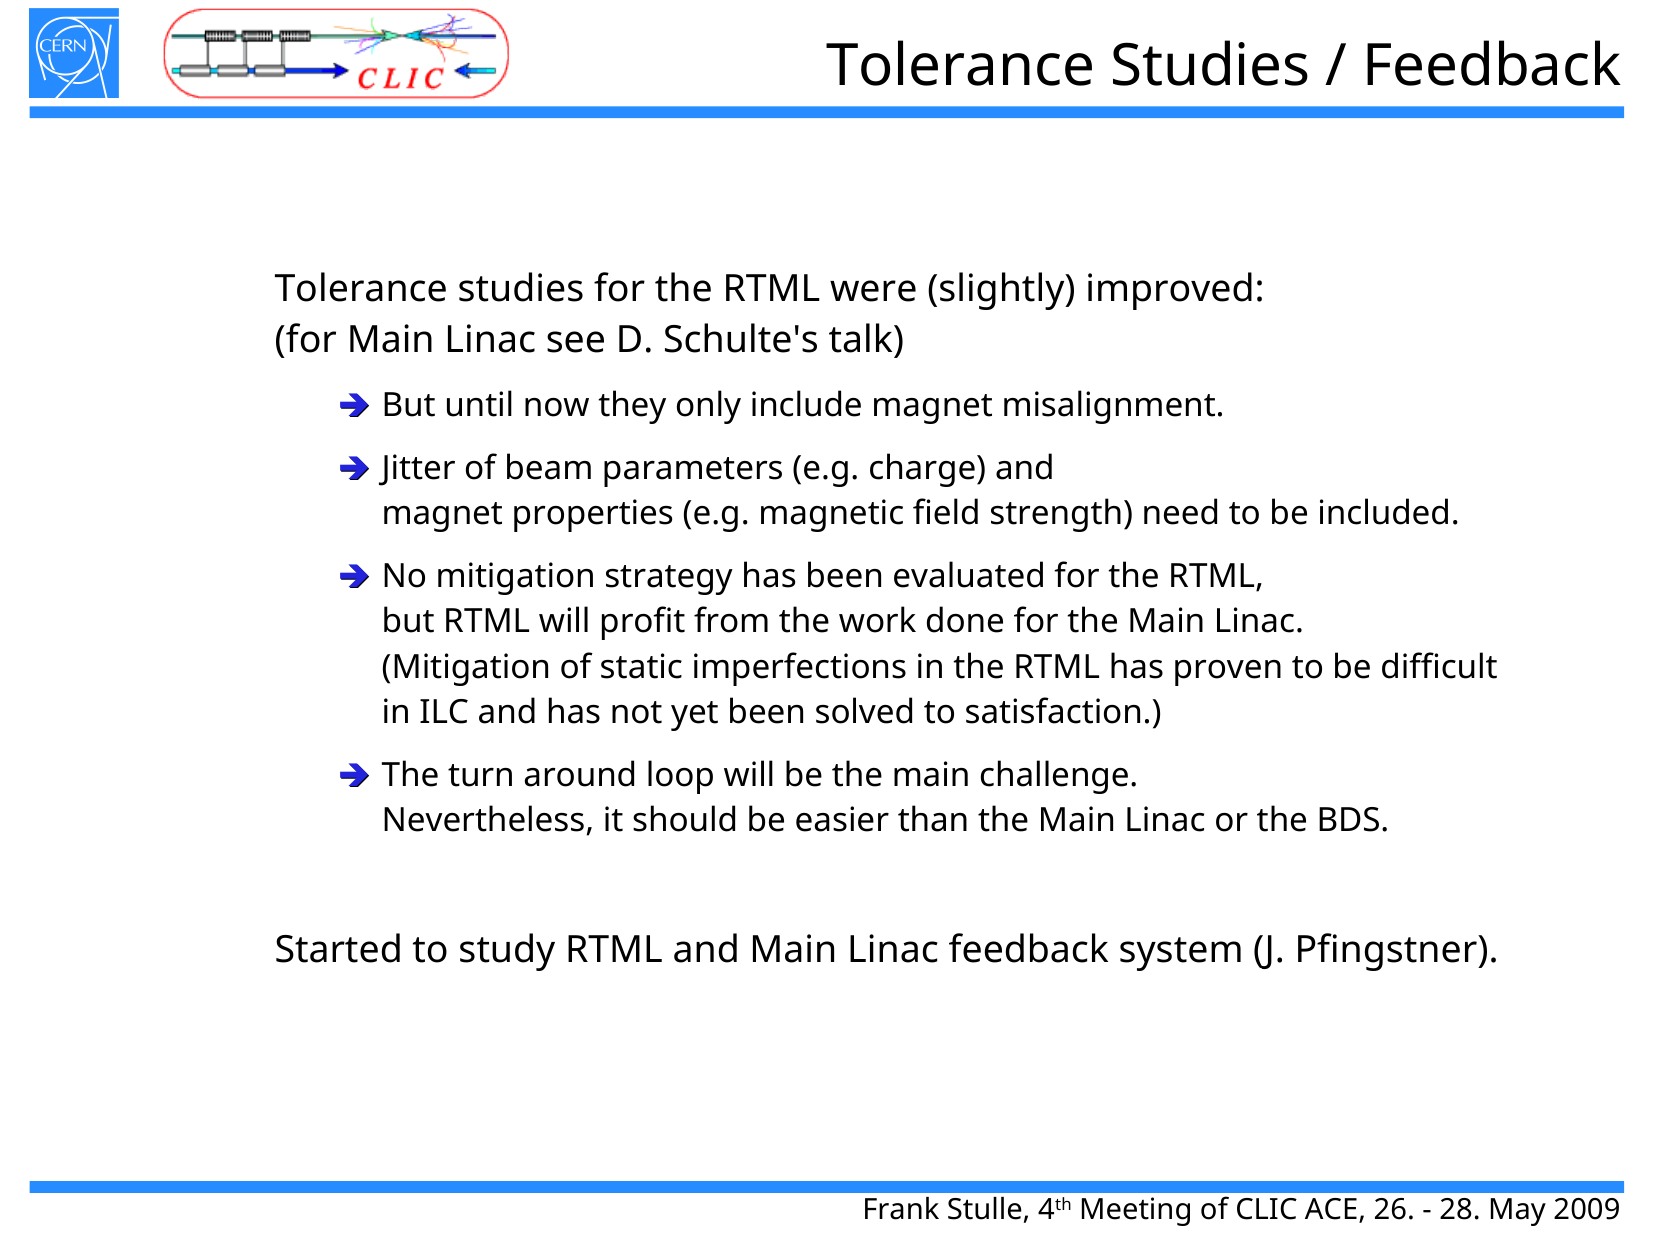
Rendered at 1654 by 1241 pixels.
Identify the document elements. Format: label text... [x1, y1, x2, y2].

text_box Tolerance studies for the RTML were (slightly) improved: (for Main Linac see D. Schulte's talk)  But until now they only include magnet misalignment.  Jitter of beam parameters (e.g. charge) and magnet properties (e.g. magnetic field strength) need to be included.  No mitigation strategy has been evaluated for the RTML, but RTML will profit from the work done for the Main Linac. (Mitigation of static imperfections in the RTML has proven to be difficult in ILC and has not yet been solved to satisfaction.)  The turn around loop will be the main challenge. Nevertheless, it should be easier than the Main Linac or the BDS. Started to study RTML and Main Linac feedback system (J. Pfingstner). [259, 253, 1475, 926]
picture [29, 8, 119, 98]
picture [159, 4, 210, 106]
title Tolerance Studies / Feedback [210, 3, 1623, 123]
